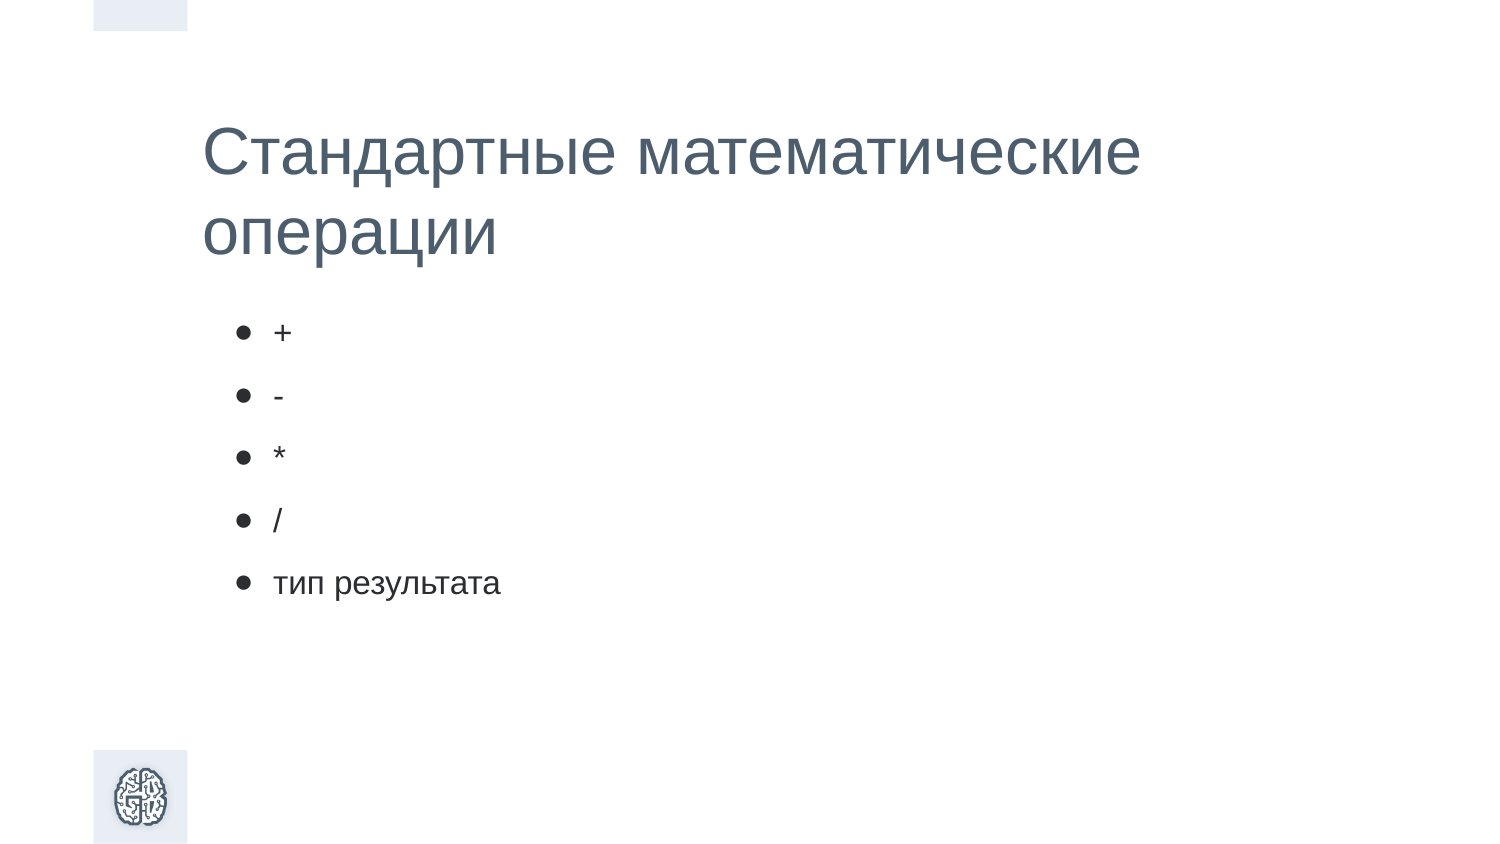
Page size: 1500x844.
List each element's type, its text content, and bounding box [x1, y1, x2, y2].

text_box / [187, 472, 1312, 534]
text_box + [187, 284, 1312, 358]
text_box - [187, 358, 1312, 409]
text_box тип результата [187, 534, 1312, 608]
text_box Стандартные математические операции [187, 93, 1312, 282]
picture [106, 760, 175, 834]
text_box * [187, 409, 1312, 472]
